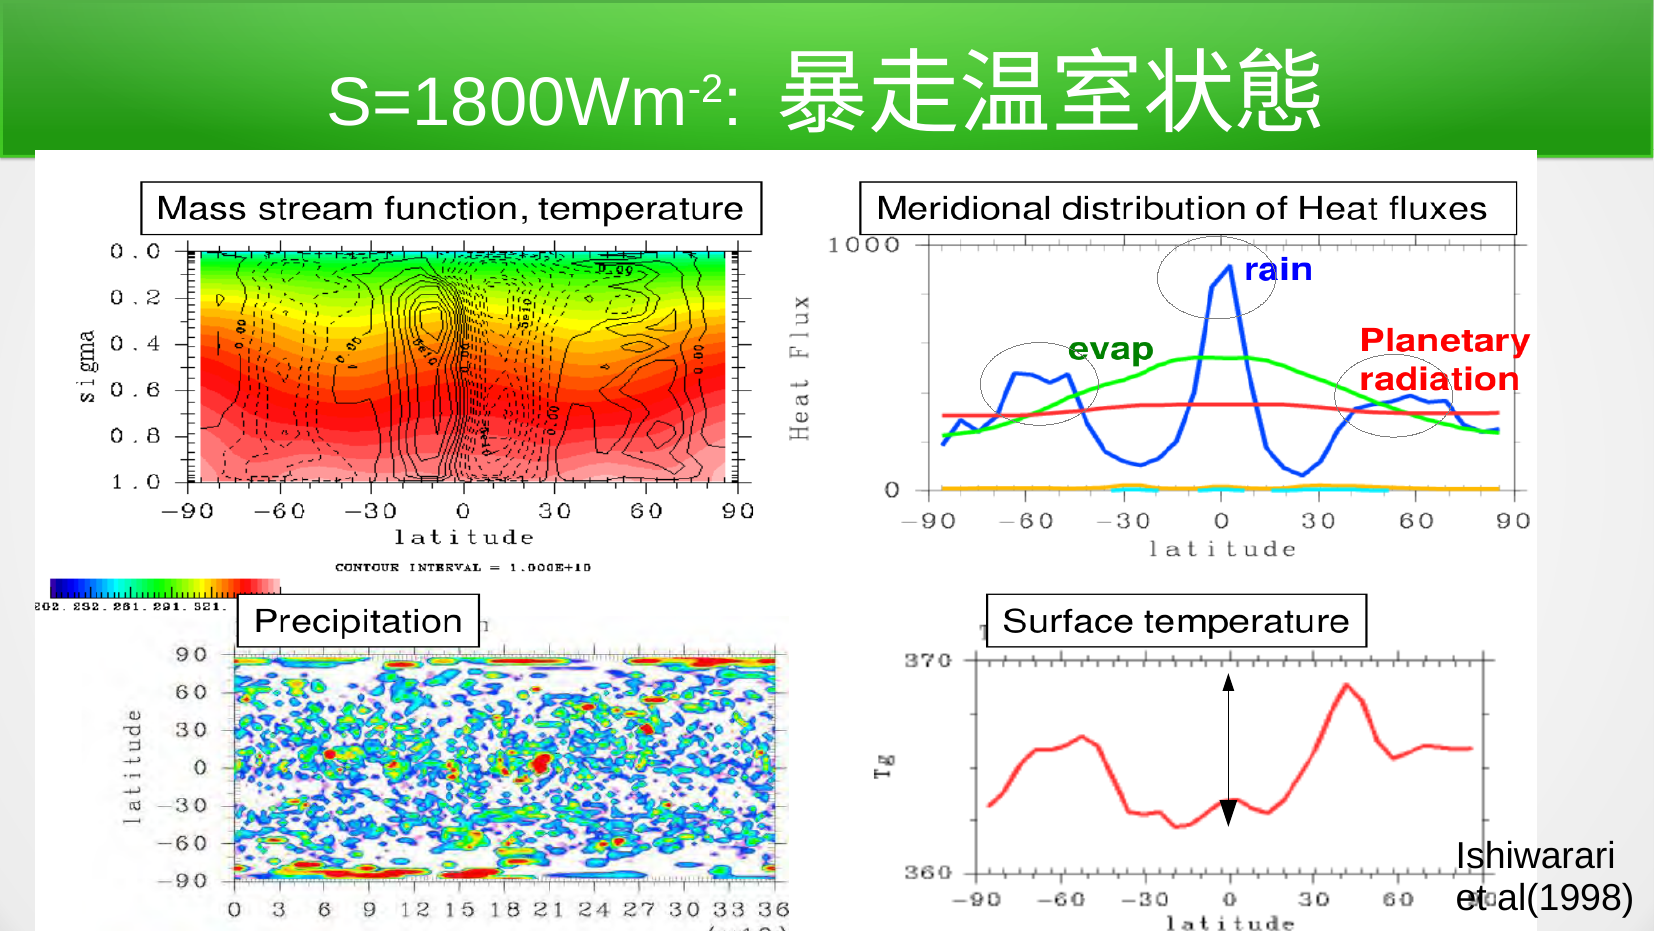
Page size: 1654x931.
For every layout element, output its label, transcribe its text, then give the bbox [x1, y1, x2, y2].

picture [35, 150, 1537, 931]
text_box Ishiwarari et al(1998) [1440, 826, 1654, 926]
title S=1800Wm-2: 暴走温室状態 [82, 32, 1571, 140]
